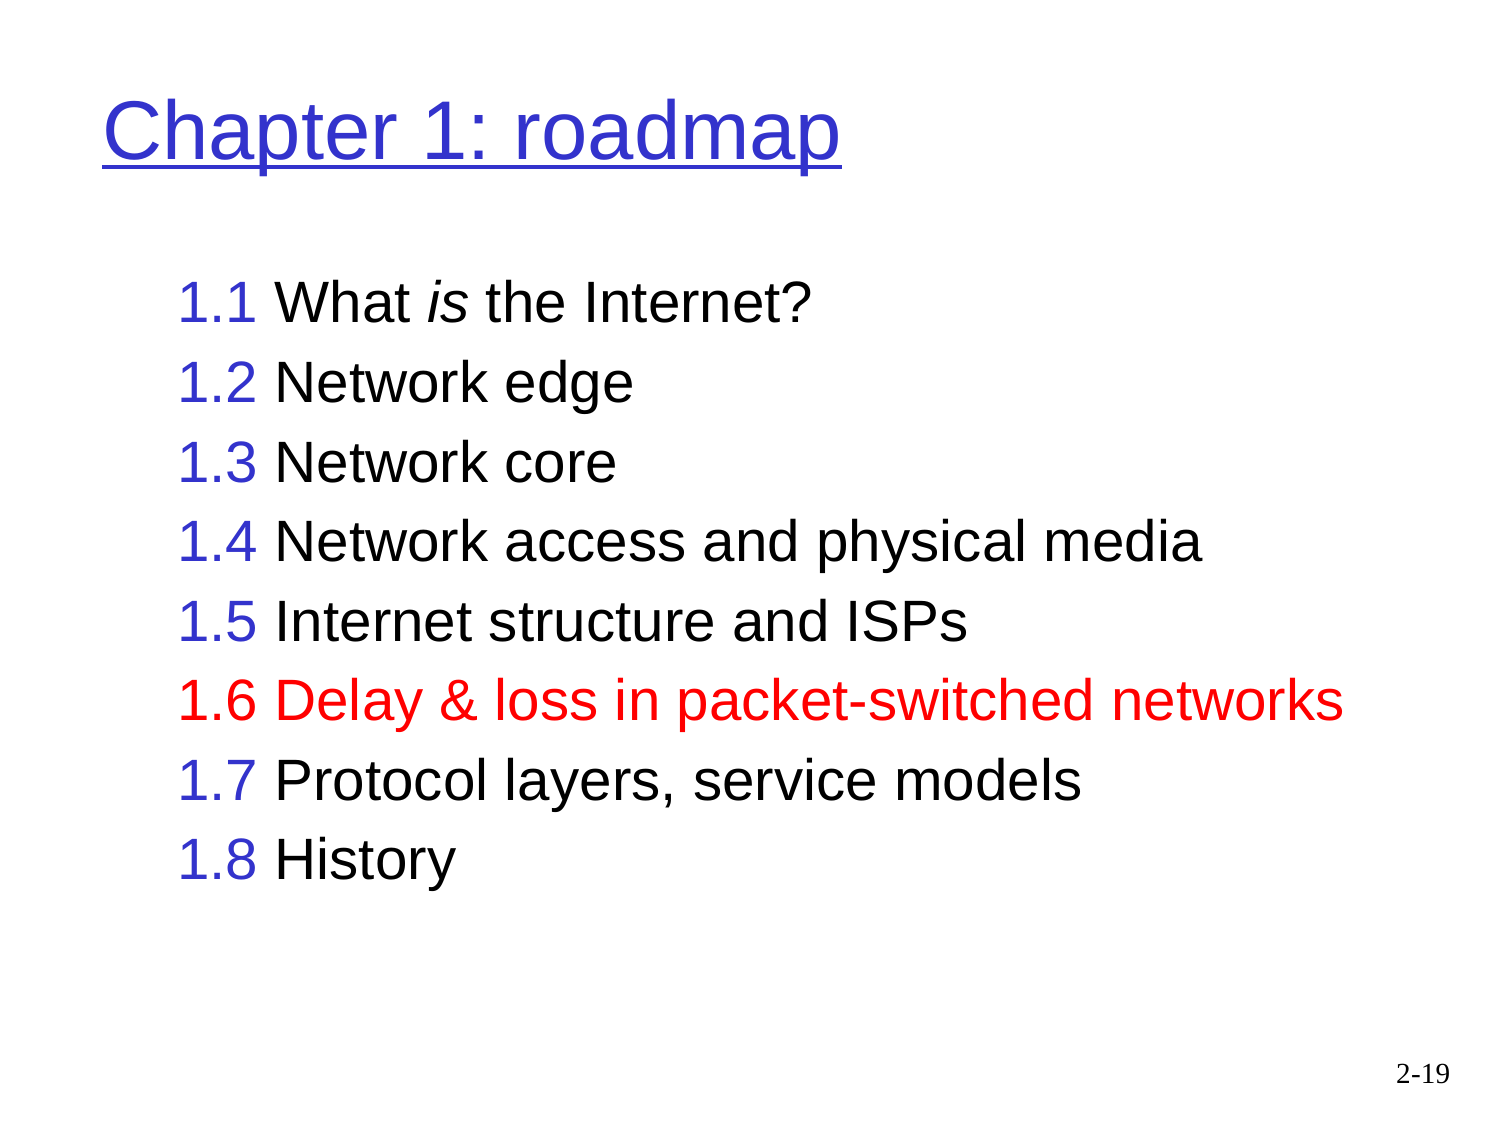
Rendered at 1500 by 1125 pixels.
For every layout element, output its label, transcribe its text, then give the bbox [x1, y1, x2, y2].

title Chapter 1: roadmap [87, 37, 1363, 225]
list 1.1 What is the Internet? 1.2 Network edge 1.3 Network core 1.4 Network access and physical media 1.5 Internet structure and ISPs 1.6 Delay & loss in packet-switched networks 1.7 Protocol layers, service models 1.8 History [87, 262, 1434, 1026]
